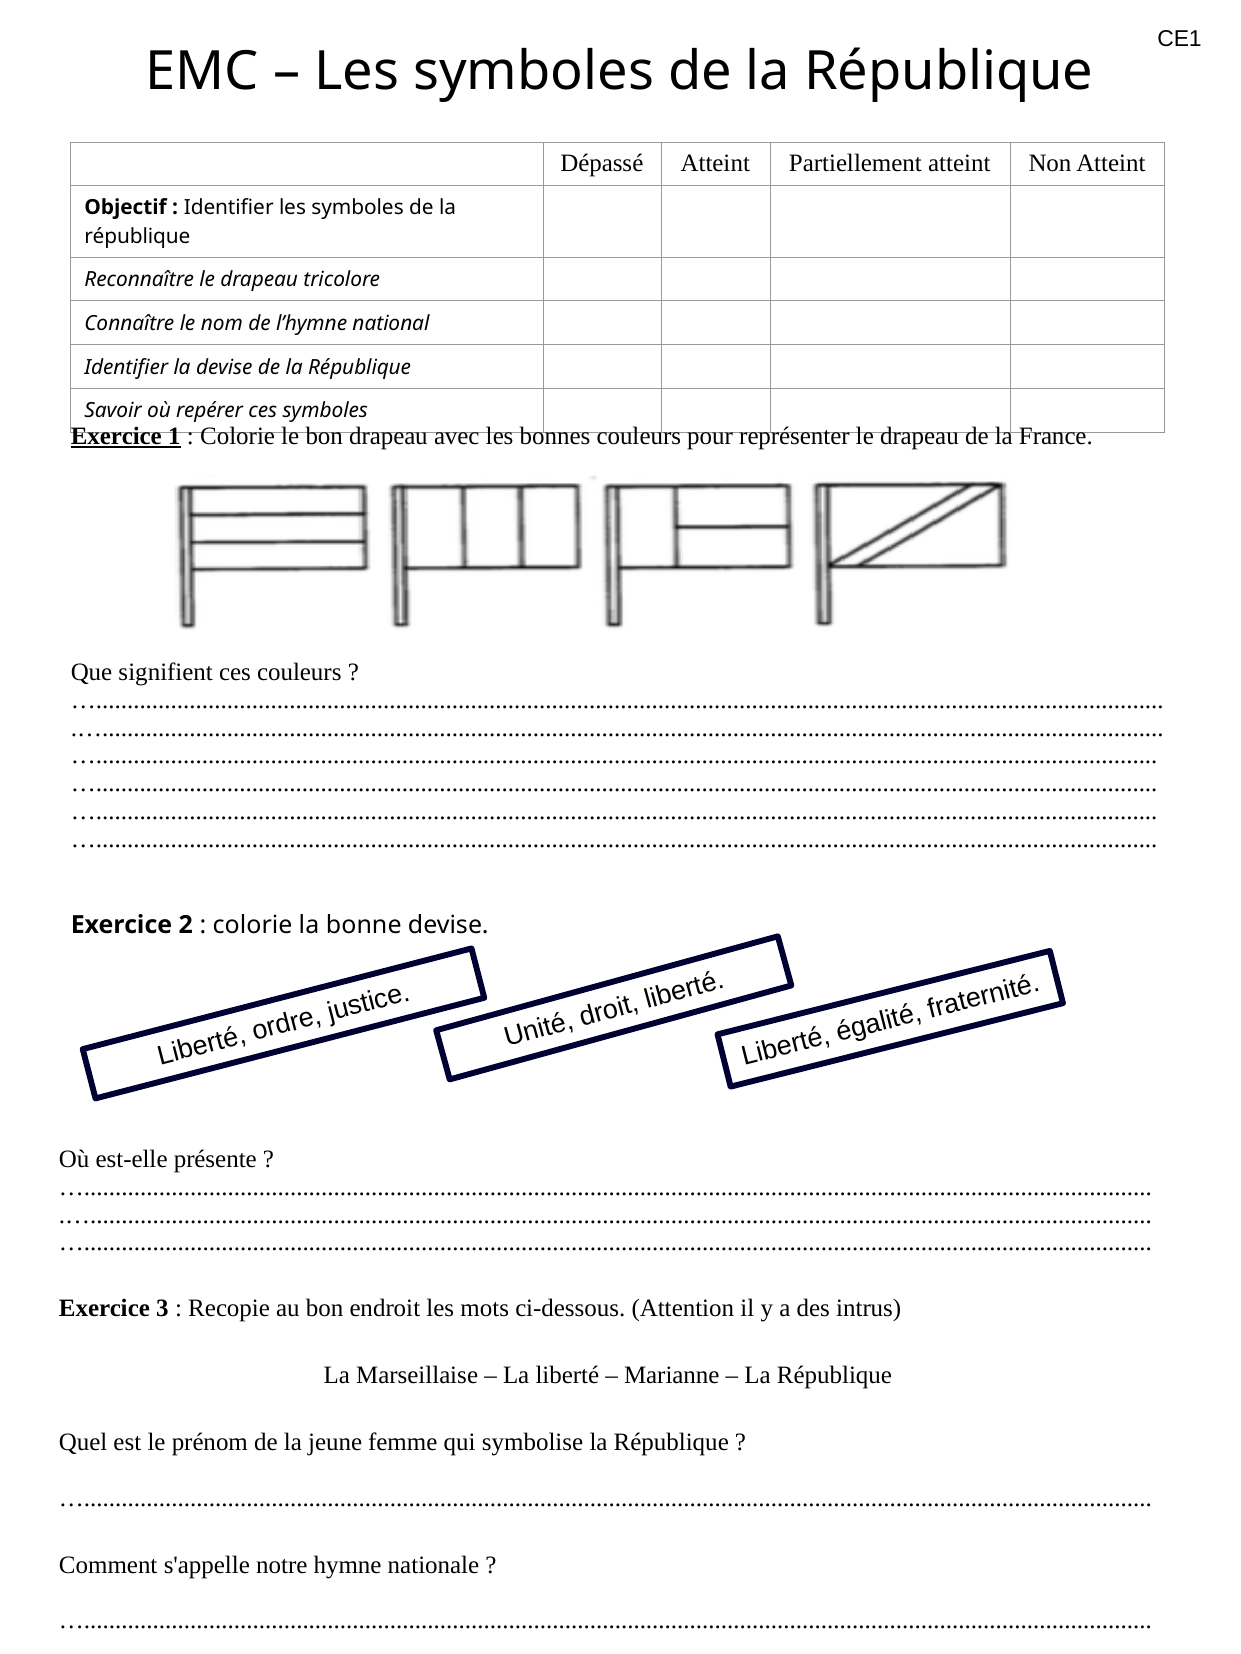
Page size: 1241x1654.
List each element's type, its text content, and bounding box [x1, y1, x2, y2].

table_cell [662, 186, 770, 257]
table_cell [771, 389, 1010, 422]
table_cell Savoir où repérer ces symboles [71, 389, 543, 422]
table_cell [544, 258, 661, 300]
title EMC – Les symboles de la République [62, 18, 1179, 119]
list Exercice 3 : Recopie au bon endroit les mots ci-dessous. (Attention il y a des intrus) La Marseillaise – La liberté – Marianne – La République Quel est le prénom de la jeune femme qui symbolise la République ? …........................................................................................................................................................................... Comment s'appelle notre hymne nationale ? …........................................................................................................................................................................... [59, 1294, 1158, 1635]
table_cell [771, 345, 1010, 388]
table_cell [662, 258, 770, 300]
table_cell [544, 389, 661, 422]
table_header Atteint [662, 143, 770, 185]
list Exercice 1 : Colorie le bon drapeau avec les bonnes couleurs pour représenter le drapeau de la France. [70, 422, 1170, 626]
table_cell [771, 186, 1010, 257]
table_cell [1011, 186, 1164, 257]
table_header Non Atteint [1011, 143, 1164, 185]
picture [153, 472, 1028, 634]
table_cell Connaître le nom de l’hymne national [71, 301, 543, 344]
table_cell [1011, 389, 1164, 422]
table_cell [662, 345, 770, 388]
table_cell Reconnaître le drapeau tricolore [71, 258, 543, 300]
list Que signifient ces couleurs ?…............................................................................................................................................................................…..........................................................................................................................................................................…..........................................................................................................................................................................…..........................................................................................................................................................................…..........................................................................................................................................................................….......................................................................................................................................................................... [70, 658, 1170, 863]
table_cell [662, 301, 770, 344]
text_box Liberté, égalité, fraternité. [717, 950, 1063, 1087]
list Où est-elle présente ?…............................................................................................................................................................................…..........................................................................................................................................................................…........................................................................................................................................................................... [59, 1145, 1158, 1257]
table_cell [1011, 258, 1164, 300]
text_box Liberté, ordre, justice. [82, 948, 485, 1099]
table_cell [1011, 345, 1164, 388]
table_cell [771, 258, 1010, 300]
table_cell [662, 389, 770, 422]
table_cell [544, 345, 661, 388]
table_header Partiellement atteint [771, 143, 1010, 185]
text_box CE1 [1086, 18, 1217, 59]
table_cell [771, 301, 1010, 344]
table_cell [1011, 301, 1164, 344]
table_header [71, 143, 543, 185]
list Exercice 2 : colorie la bonne devise. [70, 906, 1170, 1002]
table_cell Identifier la devise de la République [71, 345, 543, 388]
table_cell [544, 186, 661, 257]
table_header Dépassé [544, 143, 661, 185]
text_box Unité, droit, liberté. [436, 936, 792, 1080]
table_cell Objectif : Identifier les symboles de la république [71, 186, 543, 257]
table_cell [544, 301, 661, 344]
